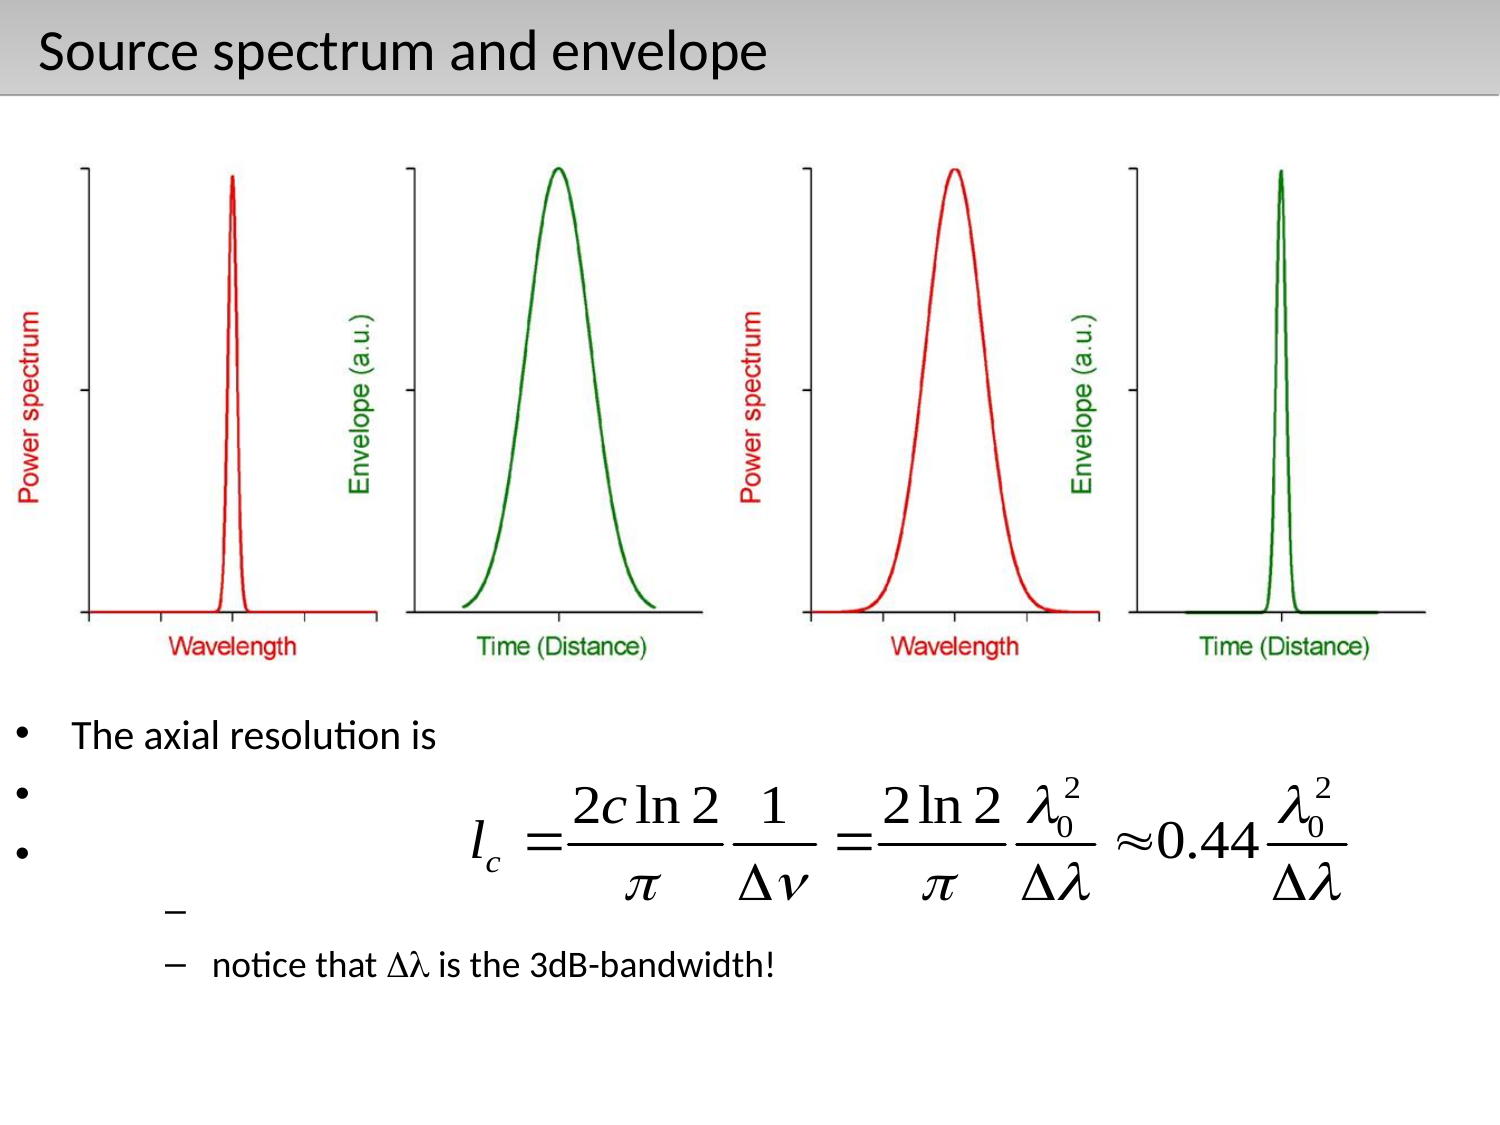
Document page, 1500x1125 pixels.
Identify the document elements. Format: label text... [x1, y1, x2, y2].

title Source spectrum and envelope [23, 0, 1477, 94]
chart [462, 762, 1360, 913]
picture [12, 109, 1500, 699]
text_box The axial resolution is notice that Dl is the 3dB-bandwidth! [0, 699, 1500, 1125]
